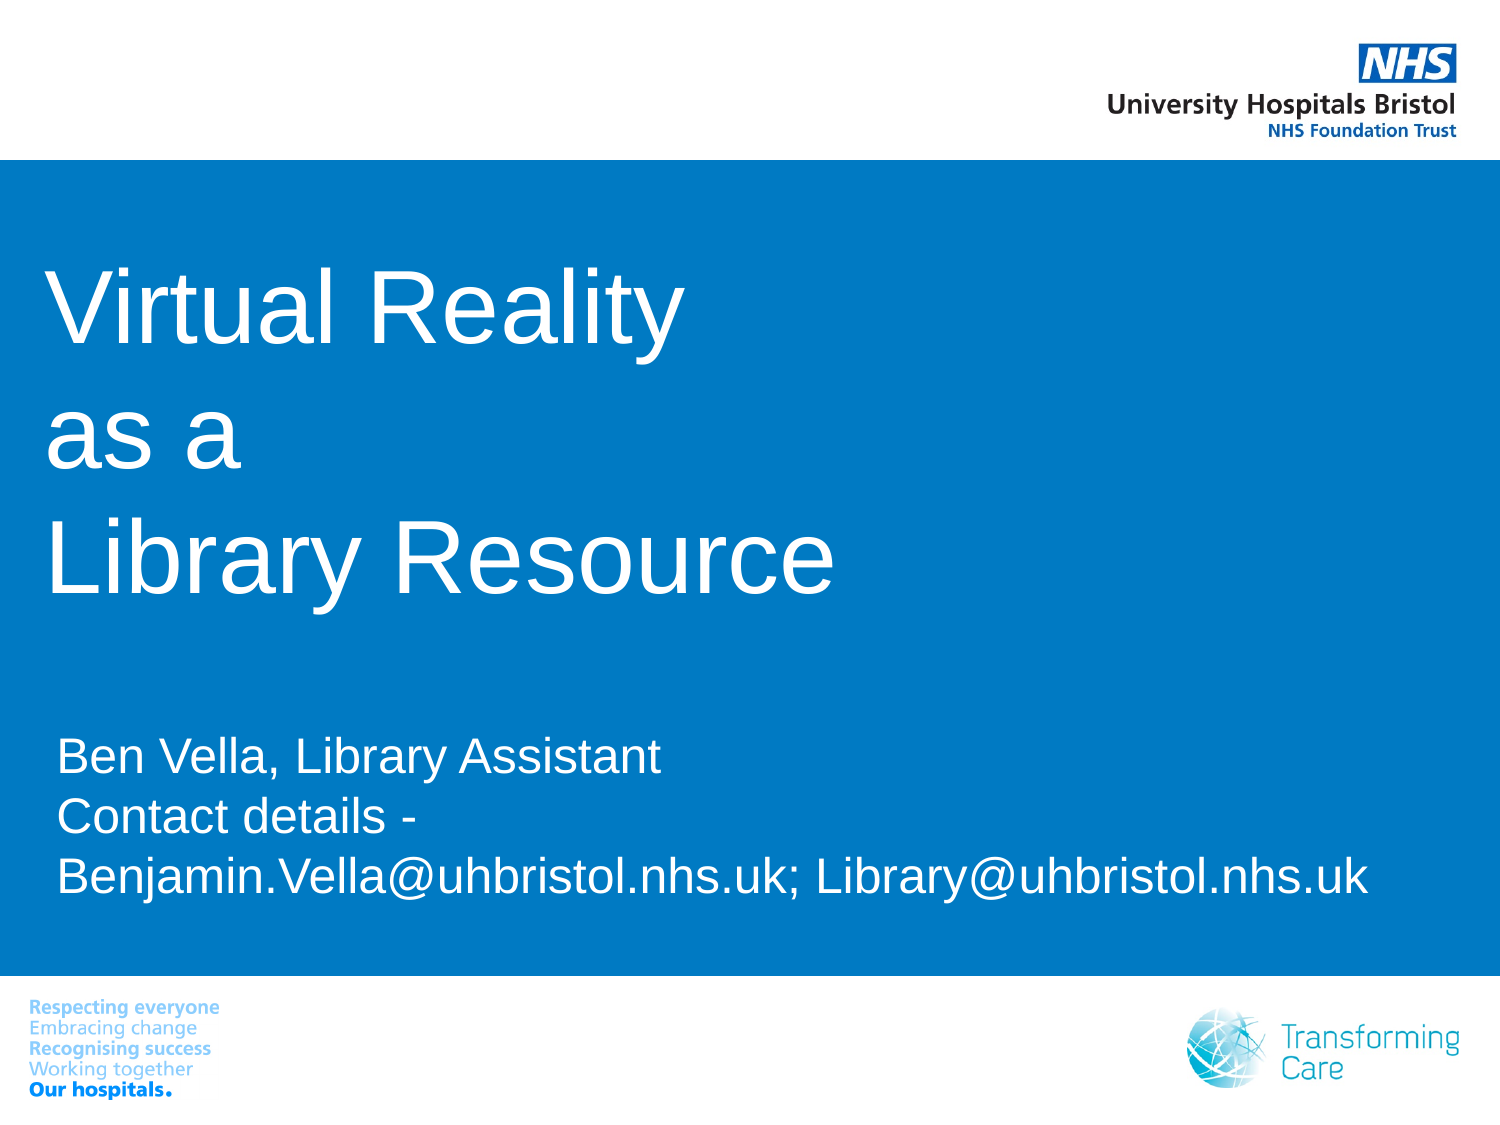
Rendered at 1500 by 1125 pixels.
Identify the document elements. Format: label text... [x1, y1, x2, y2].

title Virtual Reality as a Library Resource [29, 231, 1270, 626]
text_box Ben Vella, Library Assistant Contact details - Benjamin.Vella@uhbristol.nhs.uk; Library@uhbristol.nhs.uk [41, 716, 1447, 913]
